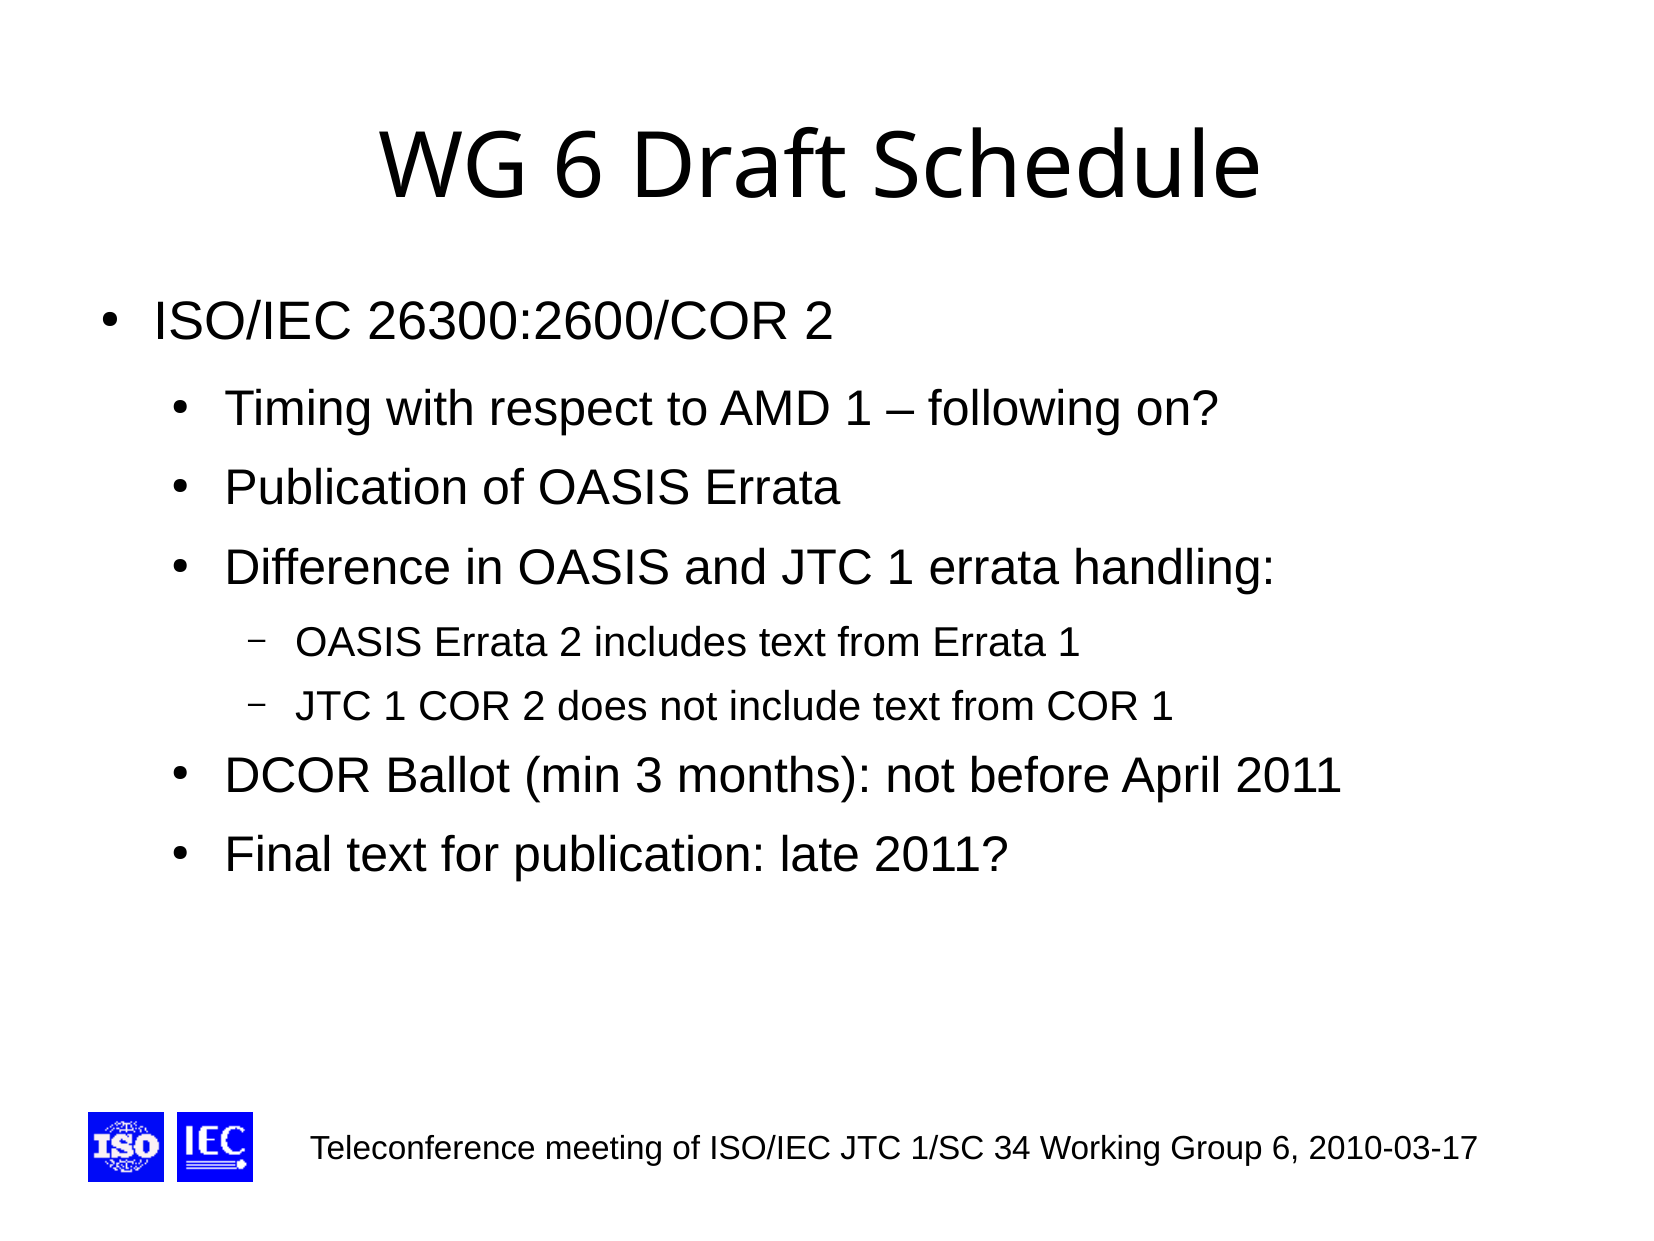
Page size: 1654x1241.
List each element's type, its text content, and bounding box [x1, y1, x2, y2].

title WG 6 Draft Schedule [76, 66, 1565, 259]
list ISO/IEC 26300:2600/COR 2 Timing with respect to AMD 1 – following on? Publication of OASIS Errata Difference in OASIS and JTC 1 errata handling: OASIS Errata 2 includes text from Errata 1 JTC 1 COR 2 does not include text from COR 1 DCOR Ballot (min 3 months): not before April 2011 Final text for publication: late 2011? [82, 290, 1571, 1094]
picture [177, 1112, 253, 1182]
picture [88, 1112, 164, 1182]
